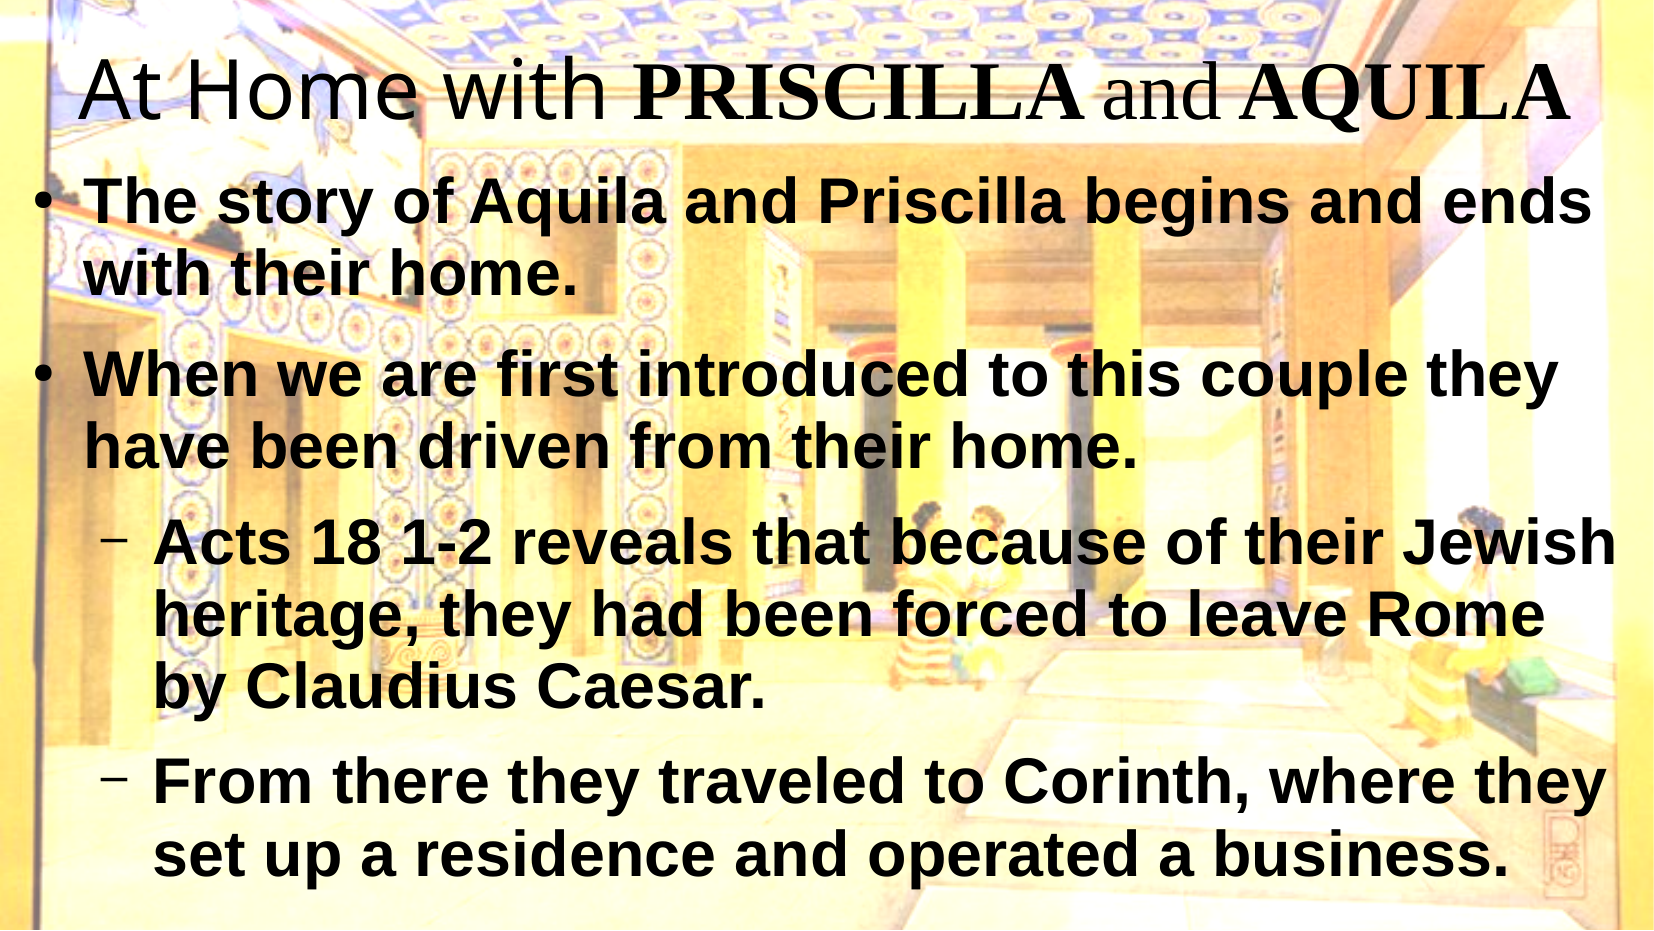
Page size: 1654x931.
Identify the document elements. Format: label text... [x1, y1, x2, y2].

picture [0, 0, 1654, 930]
list The story of Aquila and Priscilla begins and ends with their home. When we are first introduced to this couple they have been driven from their home. Acts 18 1-2 reveals that because of their Jewish heritage, they had been forced to leave Rome by Claudius Caesar. From there they traveled to Corinth, where they set up a residence and operated a business. [15, 165, 1636, 901]
title At Home with PRISCILLA and AQUILA [15, 9, 1636, 165]
